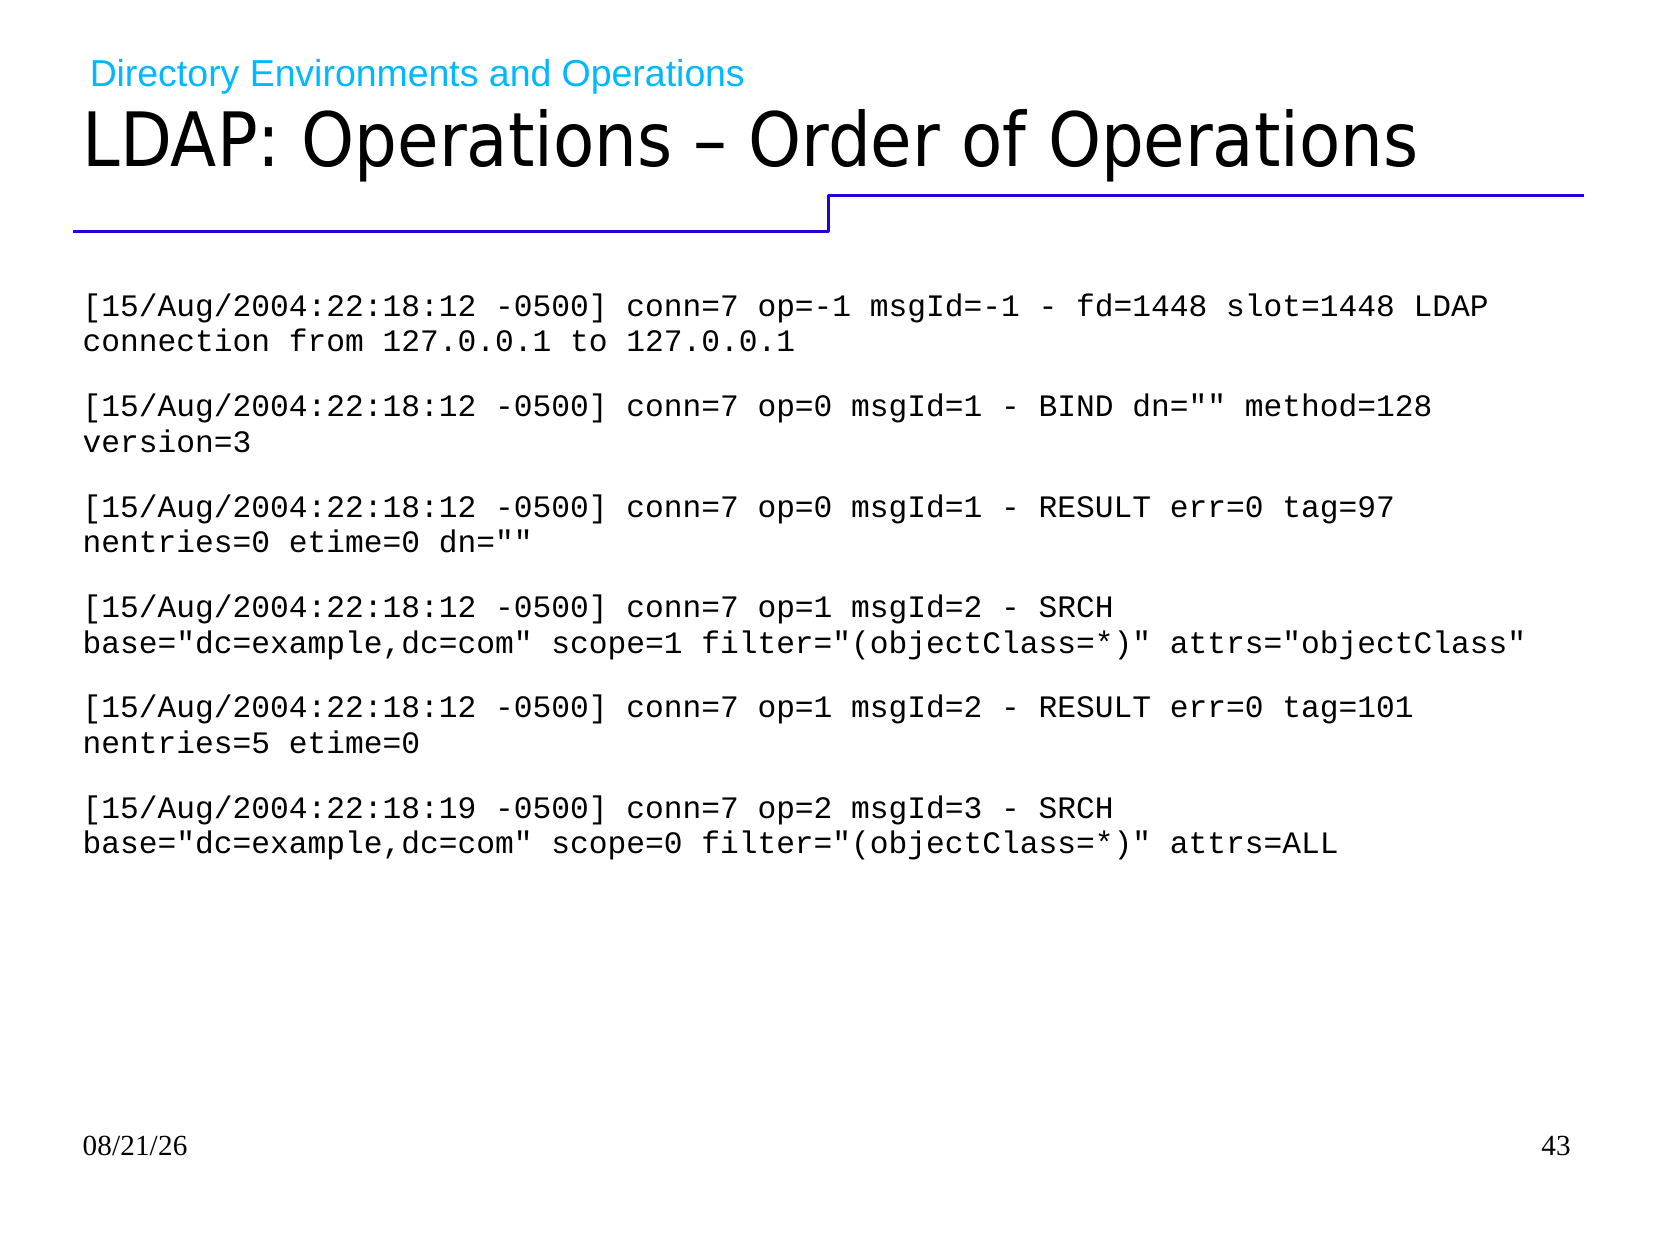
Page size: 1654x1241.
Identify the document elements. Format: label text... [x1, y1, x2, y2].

list [15/Aug/2004:22:18:12 -0500] conn=7 op=-1 msgId=-1 - fd=1448 slot=1448 LDAP connection from 127.0.0.1 to 127.0.0.1 [15/Aug/2004:22:18:12 -0500] conn=7 op=0 msgId=1 - BIND dn="" method=128 version=3 [15/Aug/2004:22:18:12 -0500] conn=7 op=0 msgId=1 - RESULT err=0 tag=97 nentries=0 etime=0 dn="" [15/Aug/2004:22:18:12 -0500] conn=7 op=1 msgId=2 - SRCH base="dc=example,dc=com" scope=1 filter="(objectClass=*)" attrs="objectClass" [15/Aug/2004:22:18:12 -0500] conn=7 op=1 msgId=2 - RESULT err=0 tag=101 nentries=5 etime=0 [15/Aug/2004:22:18:19 -0500] conn=7 op=2 msgId=3 - SRCH base="dc=example,dc=com" scope=0 filter="(objectClass=*)" attrs=ALL [82, 290, 1571, 1109]
title LDAP: Operations – Order of Operations [82, 49, 1571, 232]
text_box Directory Environments and Operations [75, 45, 781, 103]
